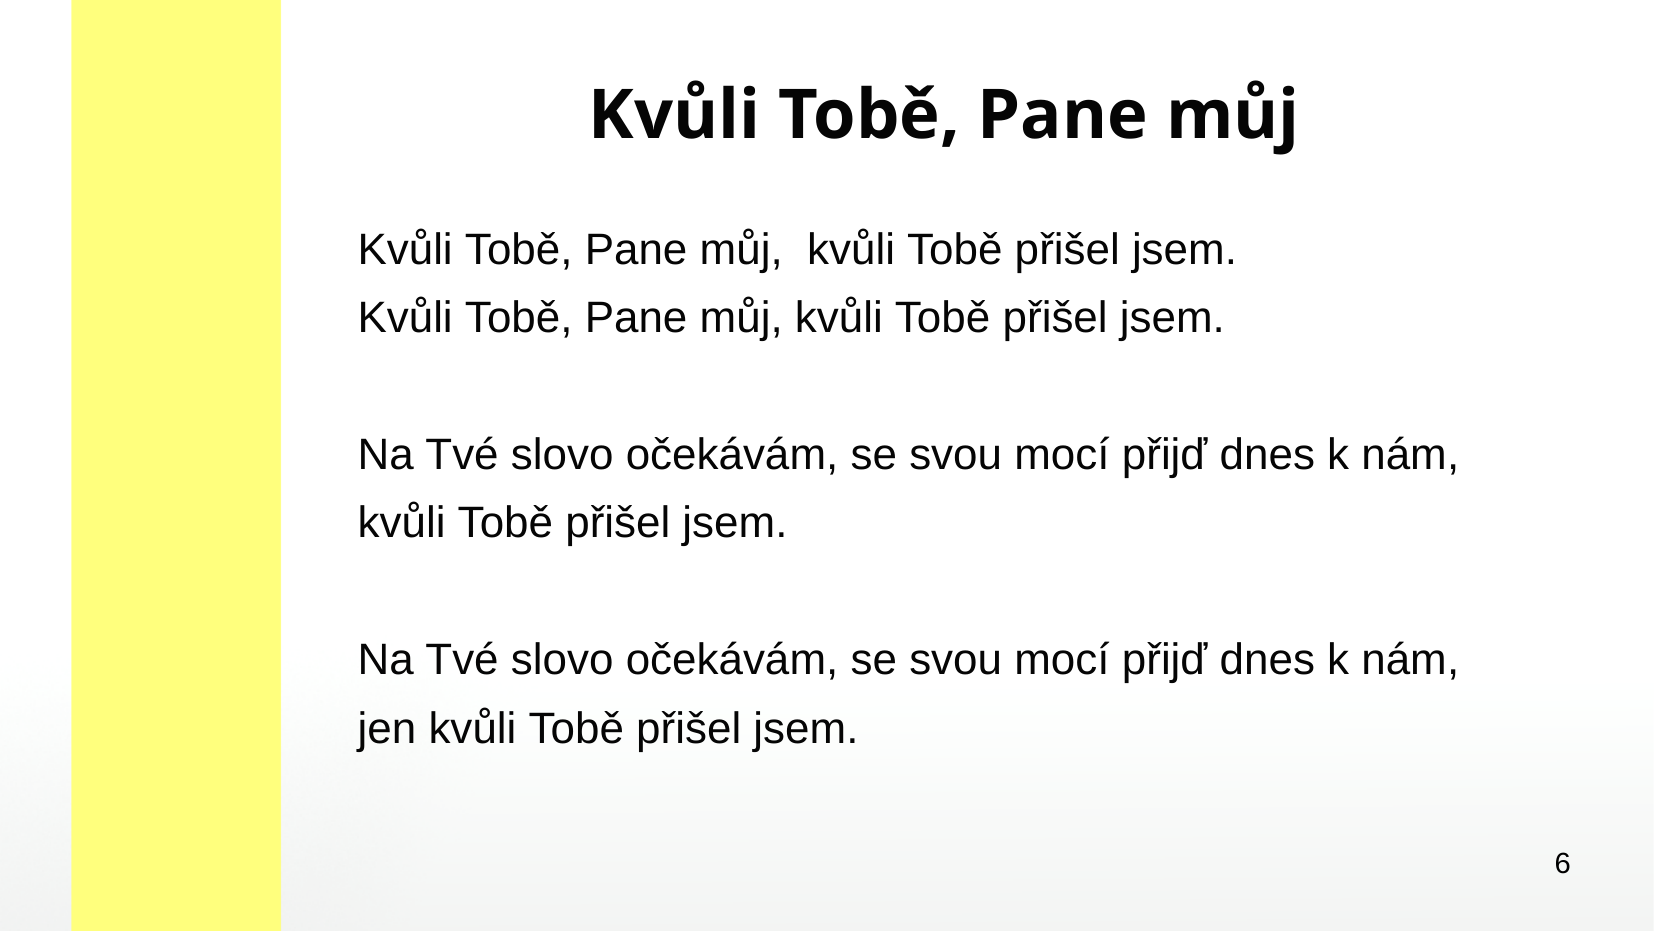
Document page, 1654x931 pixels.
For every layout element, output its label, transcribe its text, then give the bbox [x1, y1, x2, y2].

title Kvůli Tobě, Pane můj [295, 35, 1595, 189]
list Kvůli Tobě, Pane můj, kvůli Tobě přišel jsem. Kvůli Tobě, Pane můj, kvůli Tobě přišel jsem. Na Tvé slovo očekávám, se svou mocí přijď dnes k nám, kvůli Tobě přišel jsem. Na Tvé slovo očekávám, se svou mocí přijď dnes k nám, jen kvůli Tobě přišel jsem. [295, 224, 1595, 764]
picture [0, 0, 1654, 931]
